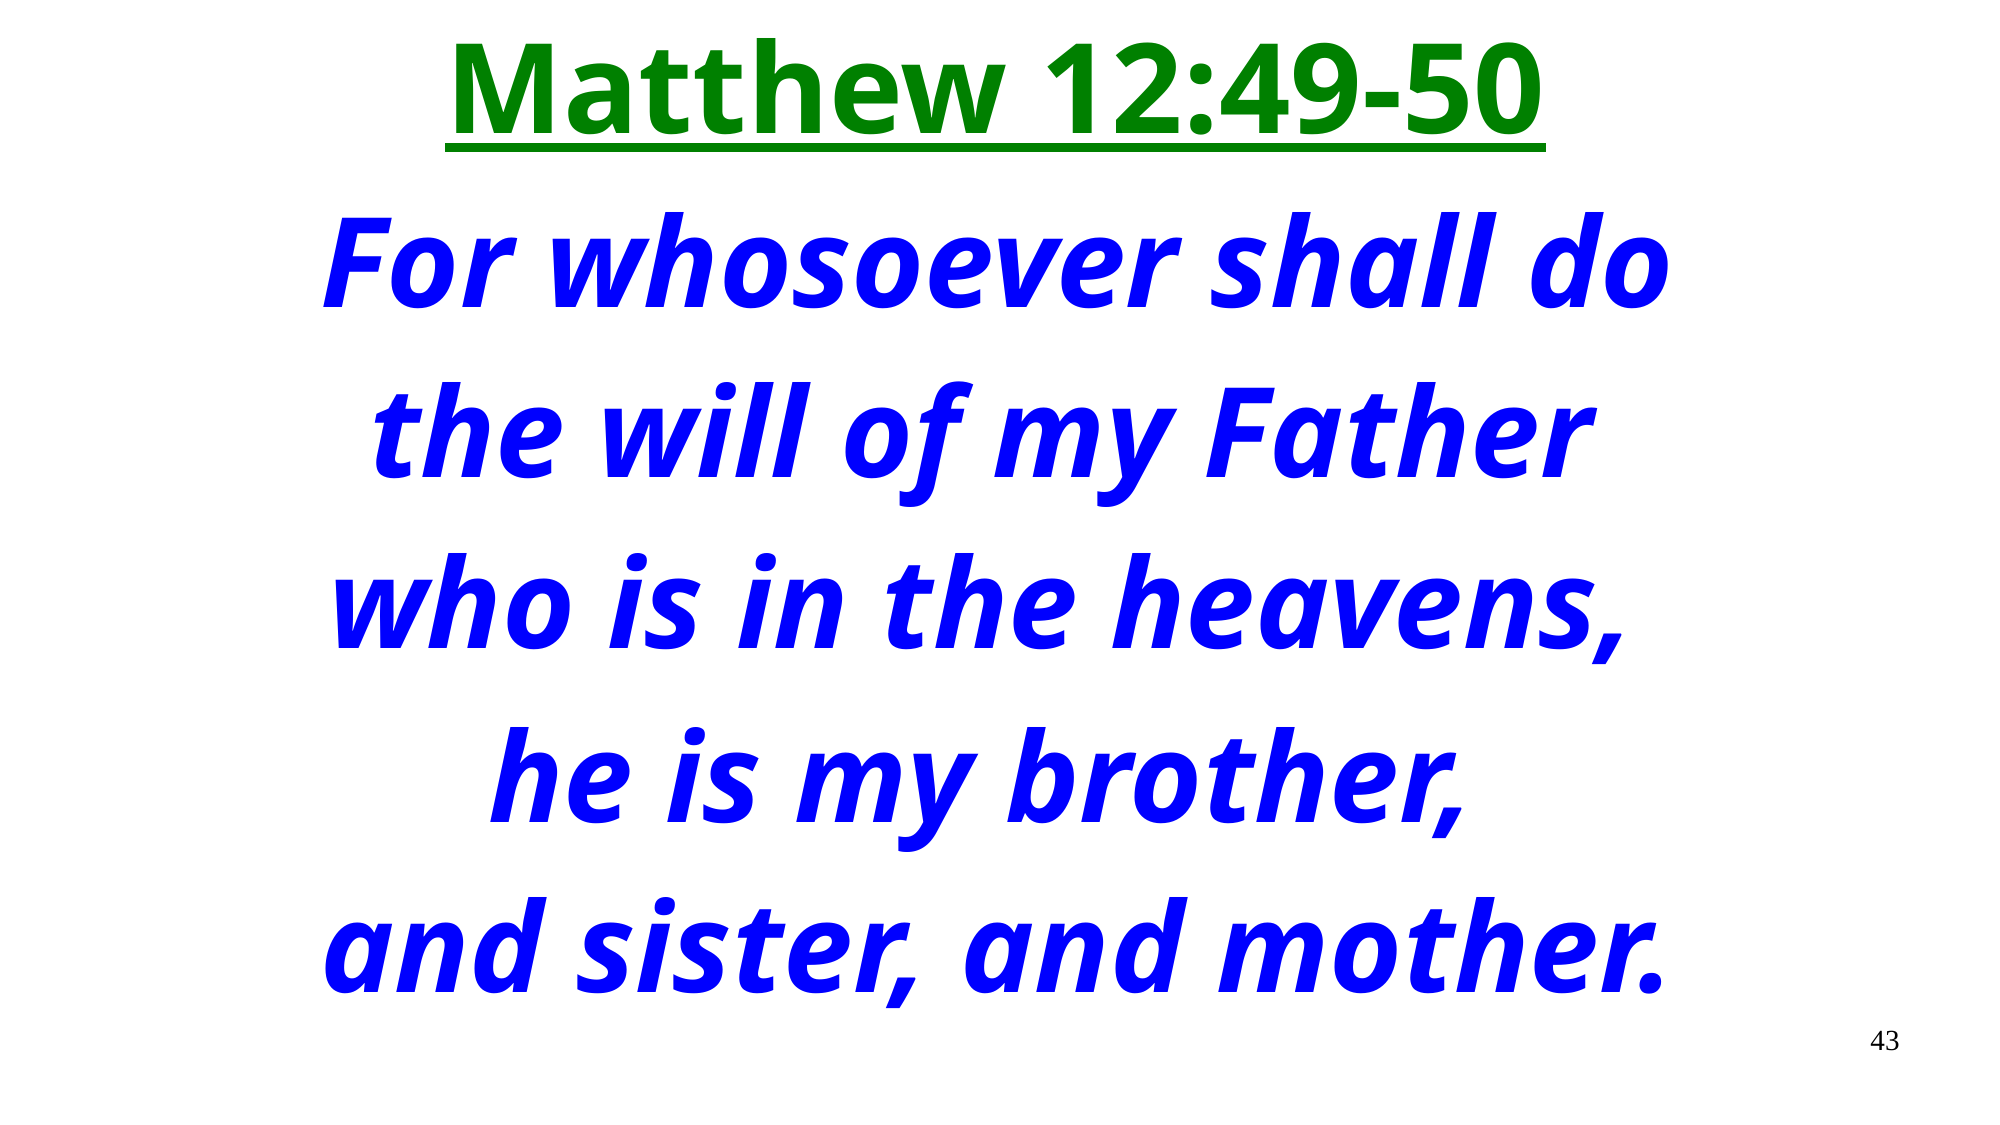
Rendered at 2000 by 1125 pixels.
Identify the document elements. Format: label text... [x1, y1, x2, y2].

list Matthew 12:49-50 For whosoever shall do the will of my Father who is in the heavens, he is my brother, and sister, and mother. [0, 0, 1996, 1123]
